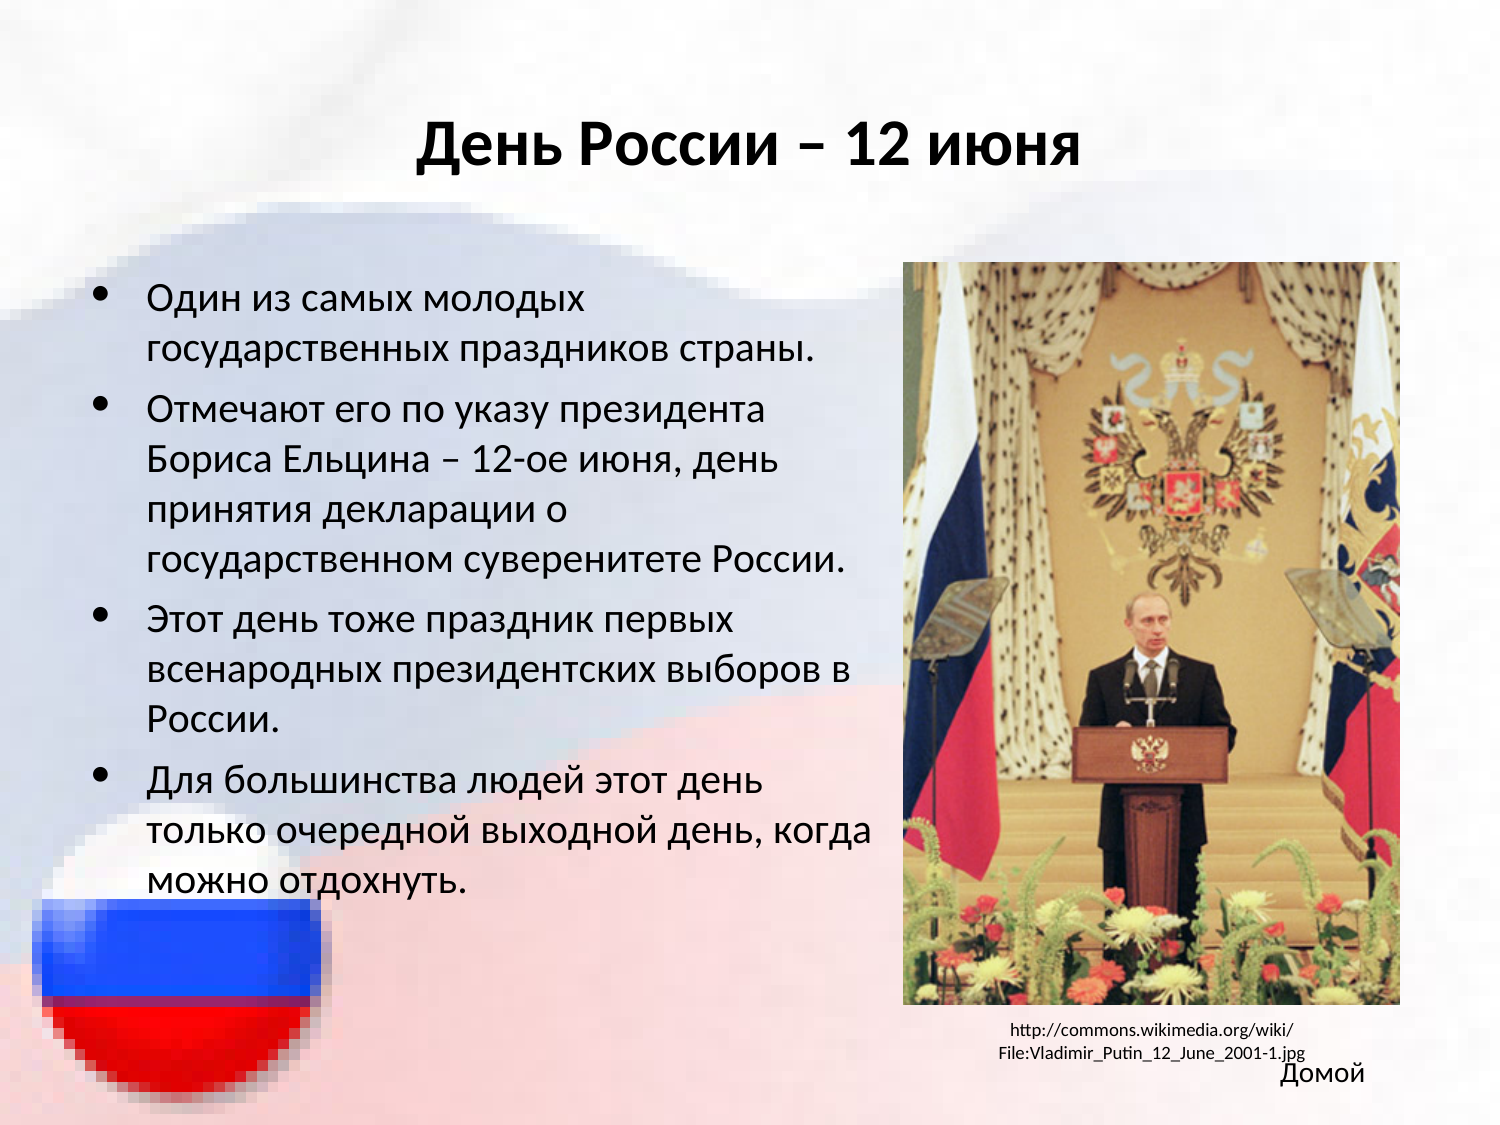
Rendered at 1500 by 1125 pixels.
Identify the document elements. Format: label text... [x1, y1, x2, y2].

list Один из самых молодых государственных праздников страны. Отмечают его по указу президента Бориса Ельцина – 12-ое июня, день принятия декларации о государственном суверенитете России. Этот день тоже праздник первых всенародных президентских выборов в России. Для большинства людей этот день только очередной выходной день, когда можно отдохнуть. [74, 262, 892, 1032]
text_box http://commons.wikimedia.org/wiki/File:Vladimir_Putin_12_June_2001-1.jpg [903, 1010, 1400, 1071]
title День России – 12 июня [75, 45, 1426, 233]
text_box Домой [1226, 1050, 1420, 1090]
text_box [903, 262, 1400, 1006]
picture [0, 0, 1500, 1125]
